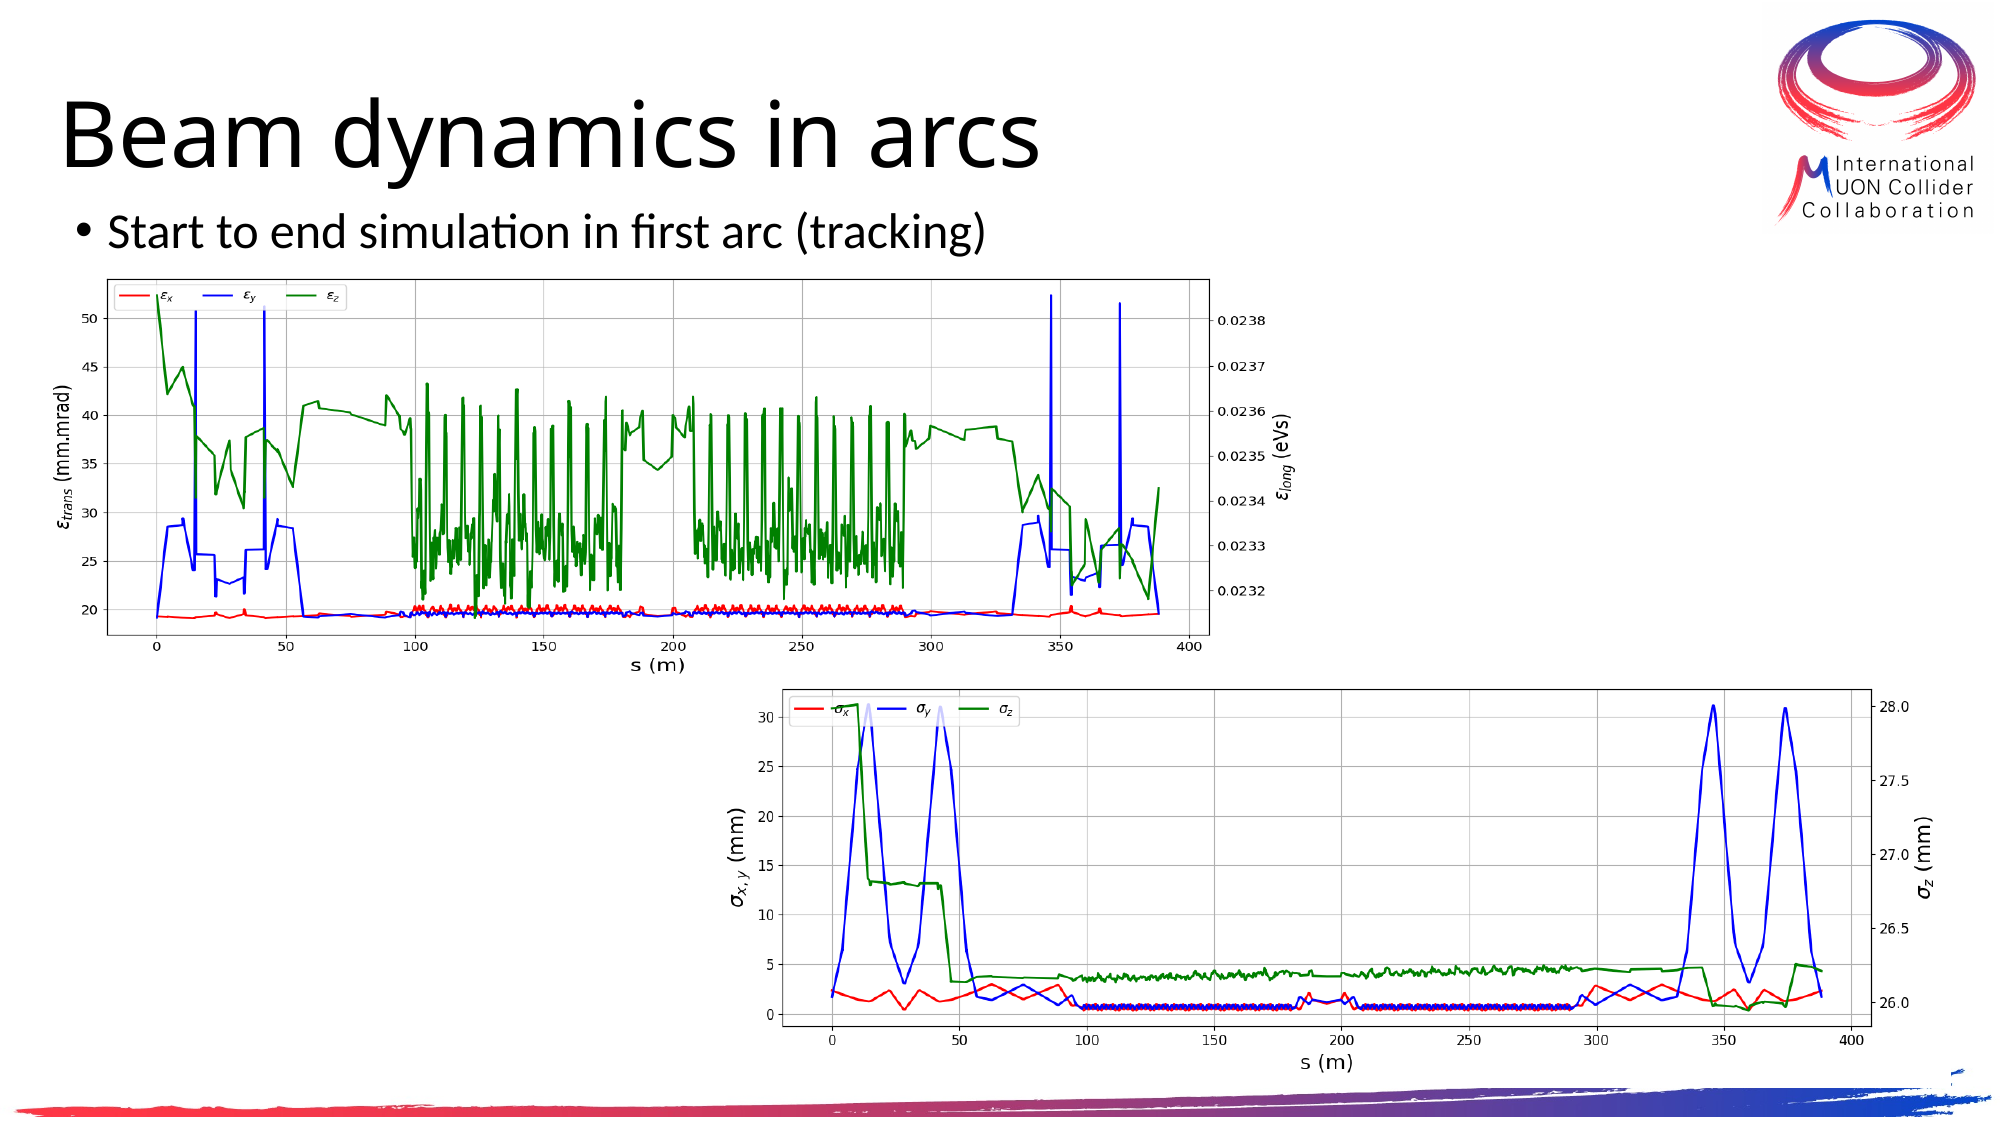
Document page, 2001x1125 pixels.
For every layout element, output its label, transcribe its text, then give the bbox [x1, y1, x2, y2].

list Start to end simulation in first arc (tracking) [60, 197, 1325, 267]
picture [1762, 2, 1994, 234]
title Beam dynamics in arcs [43, 20, 1735, 255]
picture [0, 266, 2000, 1117]
